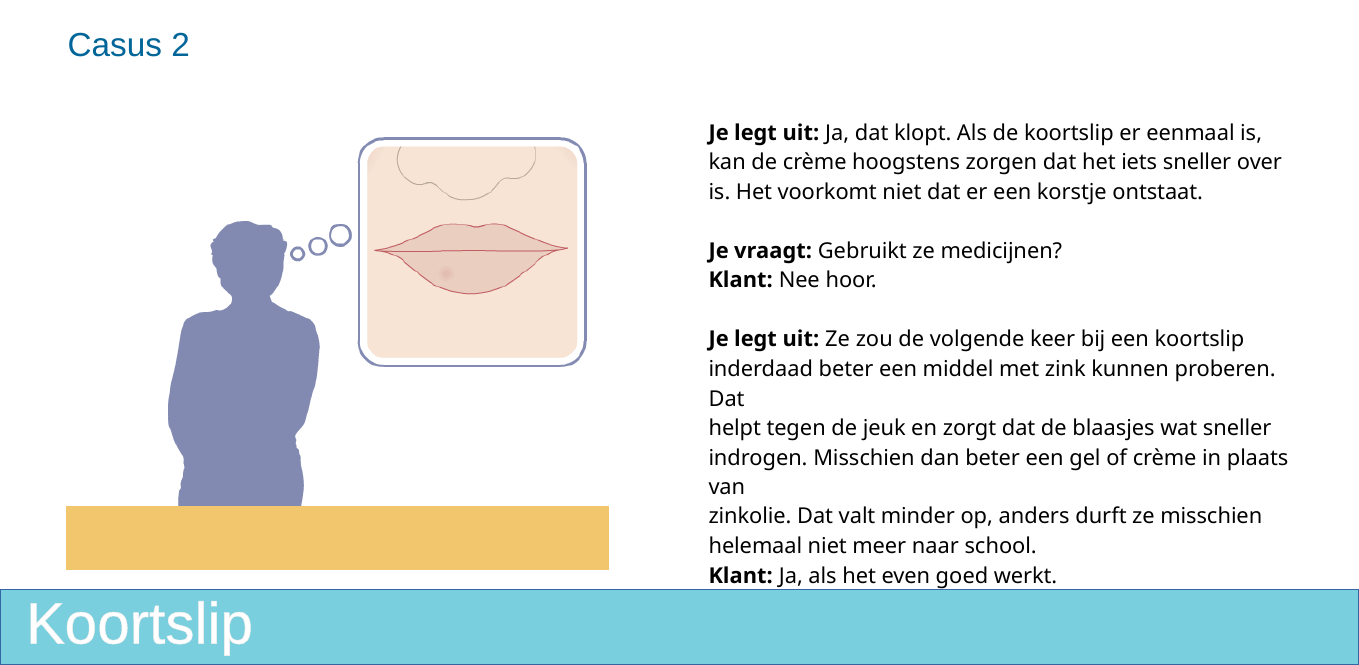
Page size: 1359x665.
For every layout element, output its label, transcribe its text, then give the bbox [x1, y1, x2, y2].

text_box Je legt uit: Ja, dat klopt. Als de koortslip er eenmaal is, kan de crème hoogstens zorgen dat het iets sneller over is. Het voorkomt niet dat er een korstje ontstaat. Je vraagt: Gebruikt ze medicijnen? Klant: Nee hoor. Je legt uit: Ze zou de volgende keer bij een koortslip inderdaad beter een middel met zink kunnen proberen. Dat helpt tegen de jeuk en zorgt dat de blaasjes wat sneller indrogen. Misschien dan beter een gel of crème in plaats van zinkolie. Dat valt minder op, anders durft ze misschien helemaal niet meer naar school. Klant: Ja, als het even goed werkt. Je zegt: Ja, het werkt precies hetzelfde. Je brengt het 4-6 keer per dag dik aan op de plek zonder uit te smeren. [693, 109, 1319, 589]
title Casus 2 [67, 26, 1291, 100]
title Koortslip [26, 590, 530, 665]
picture [66, 114, 609, 570]
text_box [0, 589, 1359, 665]
